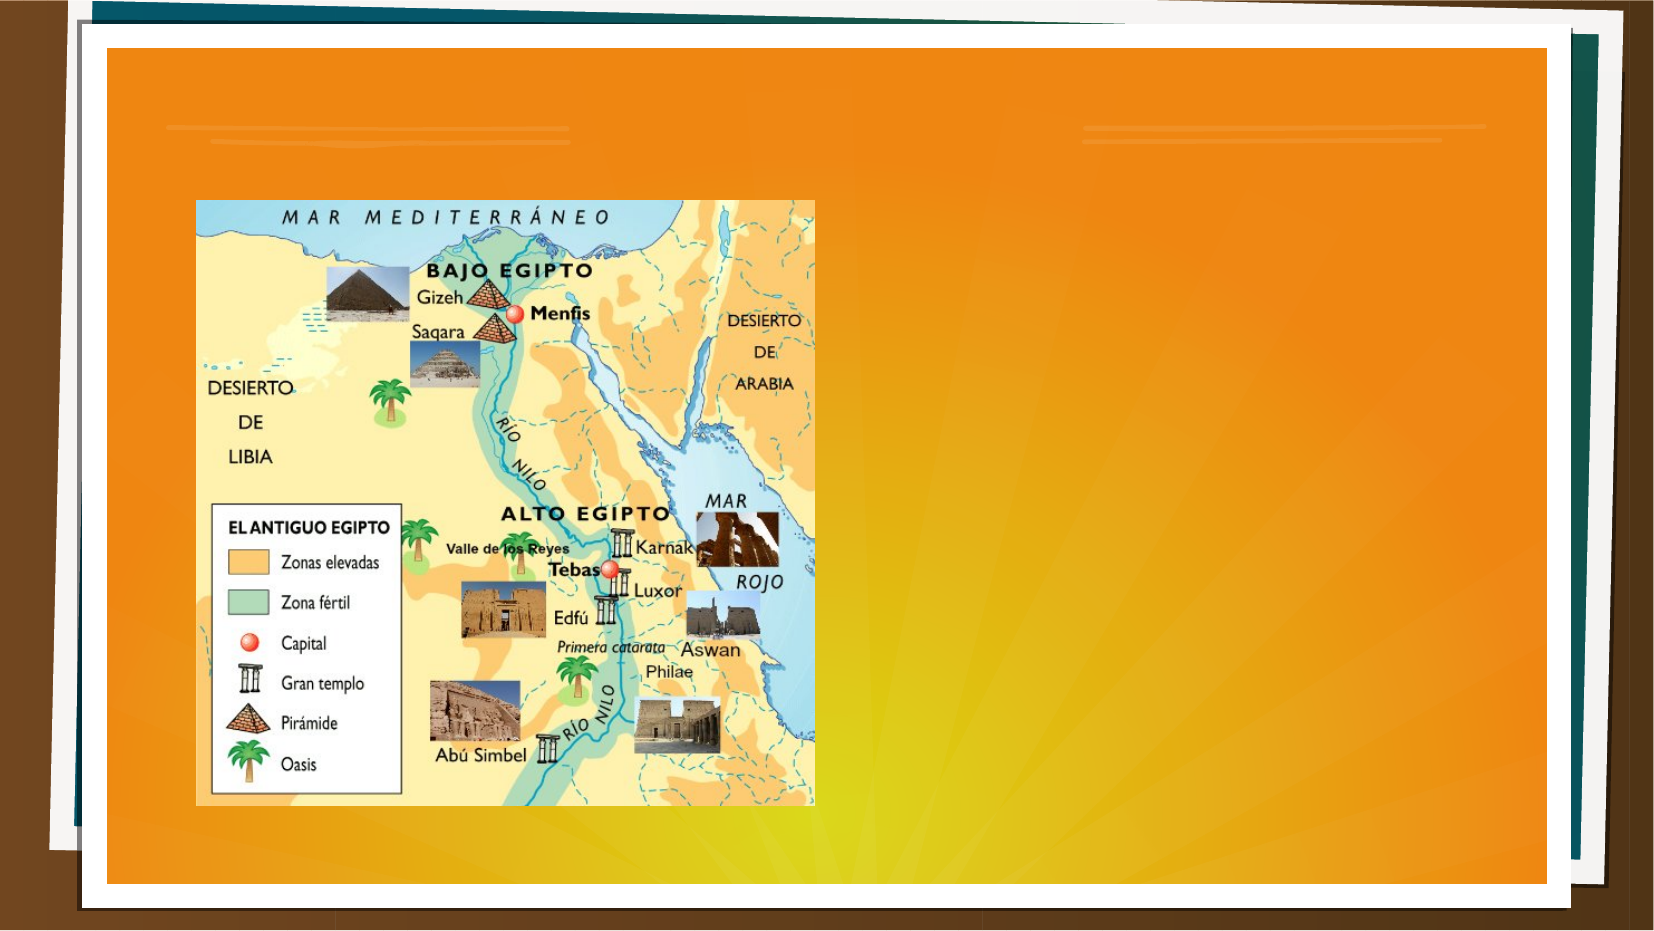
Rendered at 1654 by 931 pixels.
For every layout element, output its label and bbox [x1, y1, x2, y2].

picture [196, 200, 815, 806]
